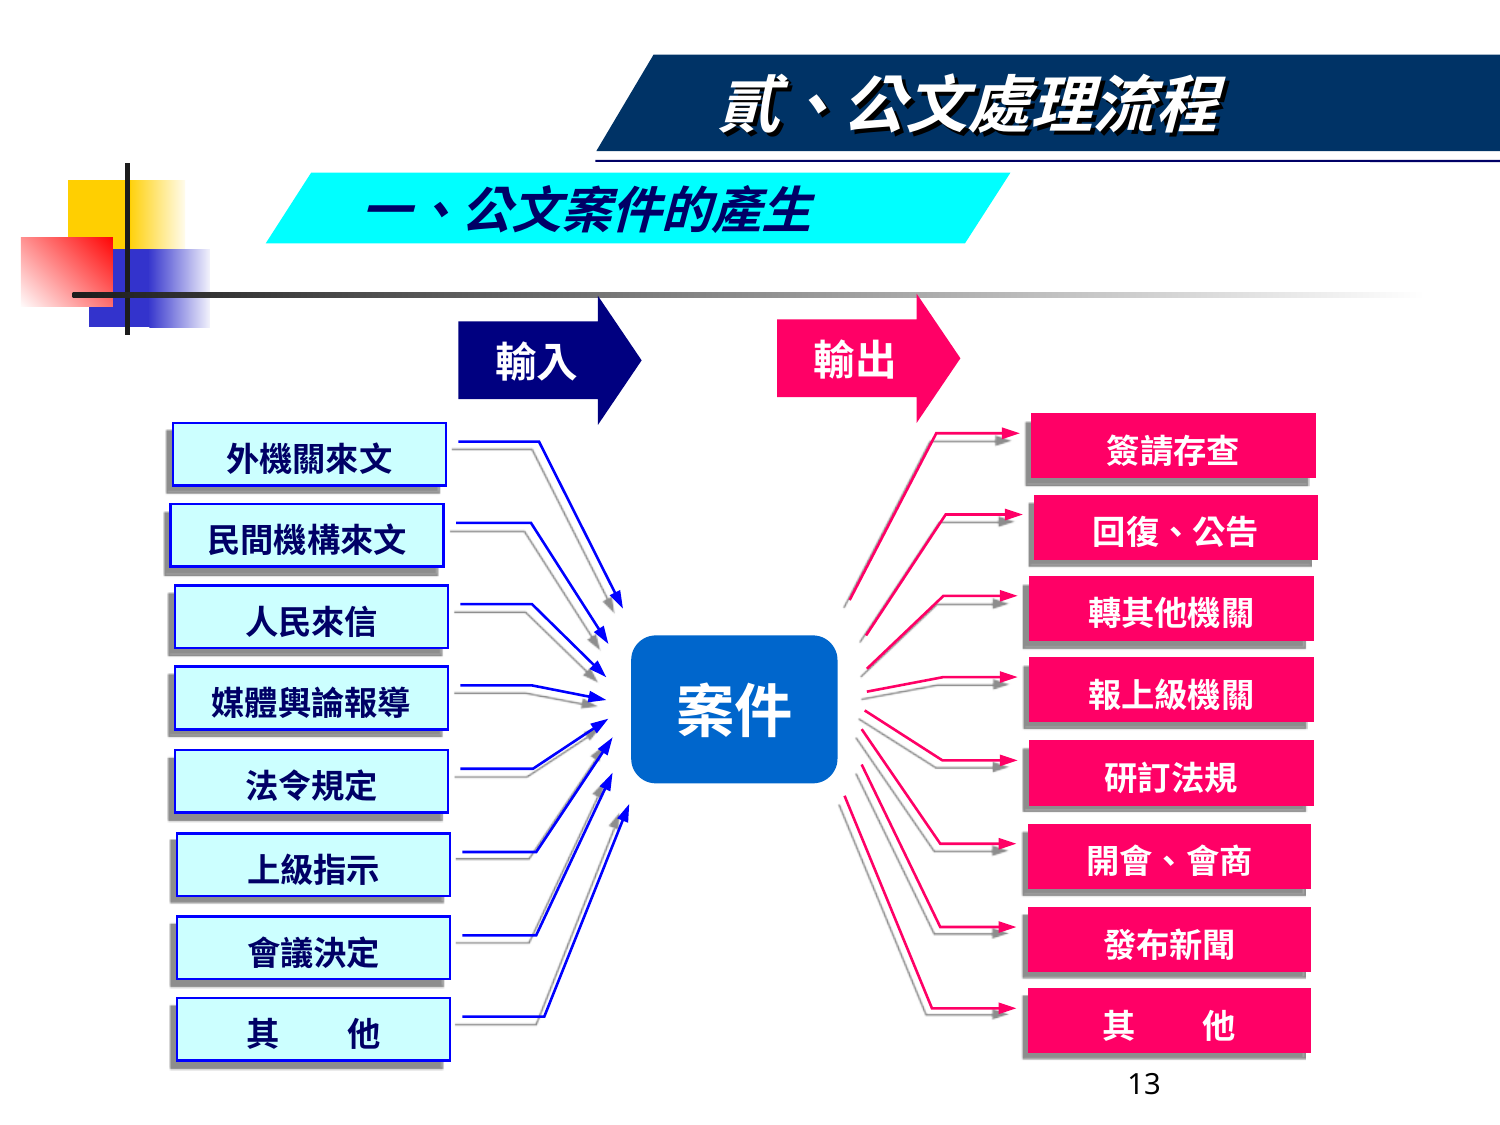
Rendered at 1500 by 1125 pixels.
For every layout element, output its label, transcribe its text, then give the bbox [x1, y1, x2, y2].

text_box 轉其他機關 [1030, 577, 1312, 640]
text_box 外機關來文 [173, 423, 446, 485]
text_box 其 他 [1029, 990, 1310, 1052]
text_box 貳、公文處理流程 [596, 54, 1500, 152]
text_box 民間機構來文 [171, 504, 444, 567]
text_box 媒體輿論報導 [175, 667, 448, 729]
text_box [1112, 1037, 1426, 1113]
text_box 一、公文案件的產生 [265, 172, 1011, 244]
text_box 法令規定 [175, 750, 448, 813]
text_box 報上級機關 [1030, 658, 1312, 721]
text_box 發布新聞 [1029, 908, 1310, 971]
text_box 其 他 [177, 998, 450, 1060]
text_box 上級指示 [177, 833, 450, 896]
text_box 會議決定 [177, 917, 450, 979]
text_box 輸入 [458, 295, 642, 425]
text_box 輸出 [777, 293, 961, 423]
text_box 簽請存查 [1033, 415, 1314, 477]
text_box 研訂法規 [1030, 742, 1312, 804]
text_box 回復、公告 [1035, 496, 1317, 558]
text_box 人民來信 [175, 585, 448, 648]
text_box 案件 [631, 635, 838, 784]
text_box 開會、會商 [1029, 825, 1310, 888]
